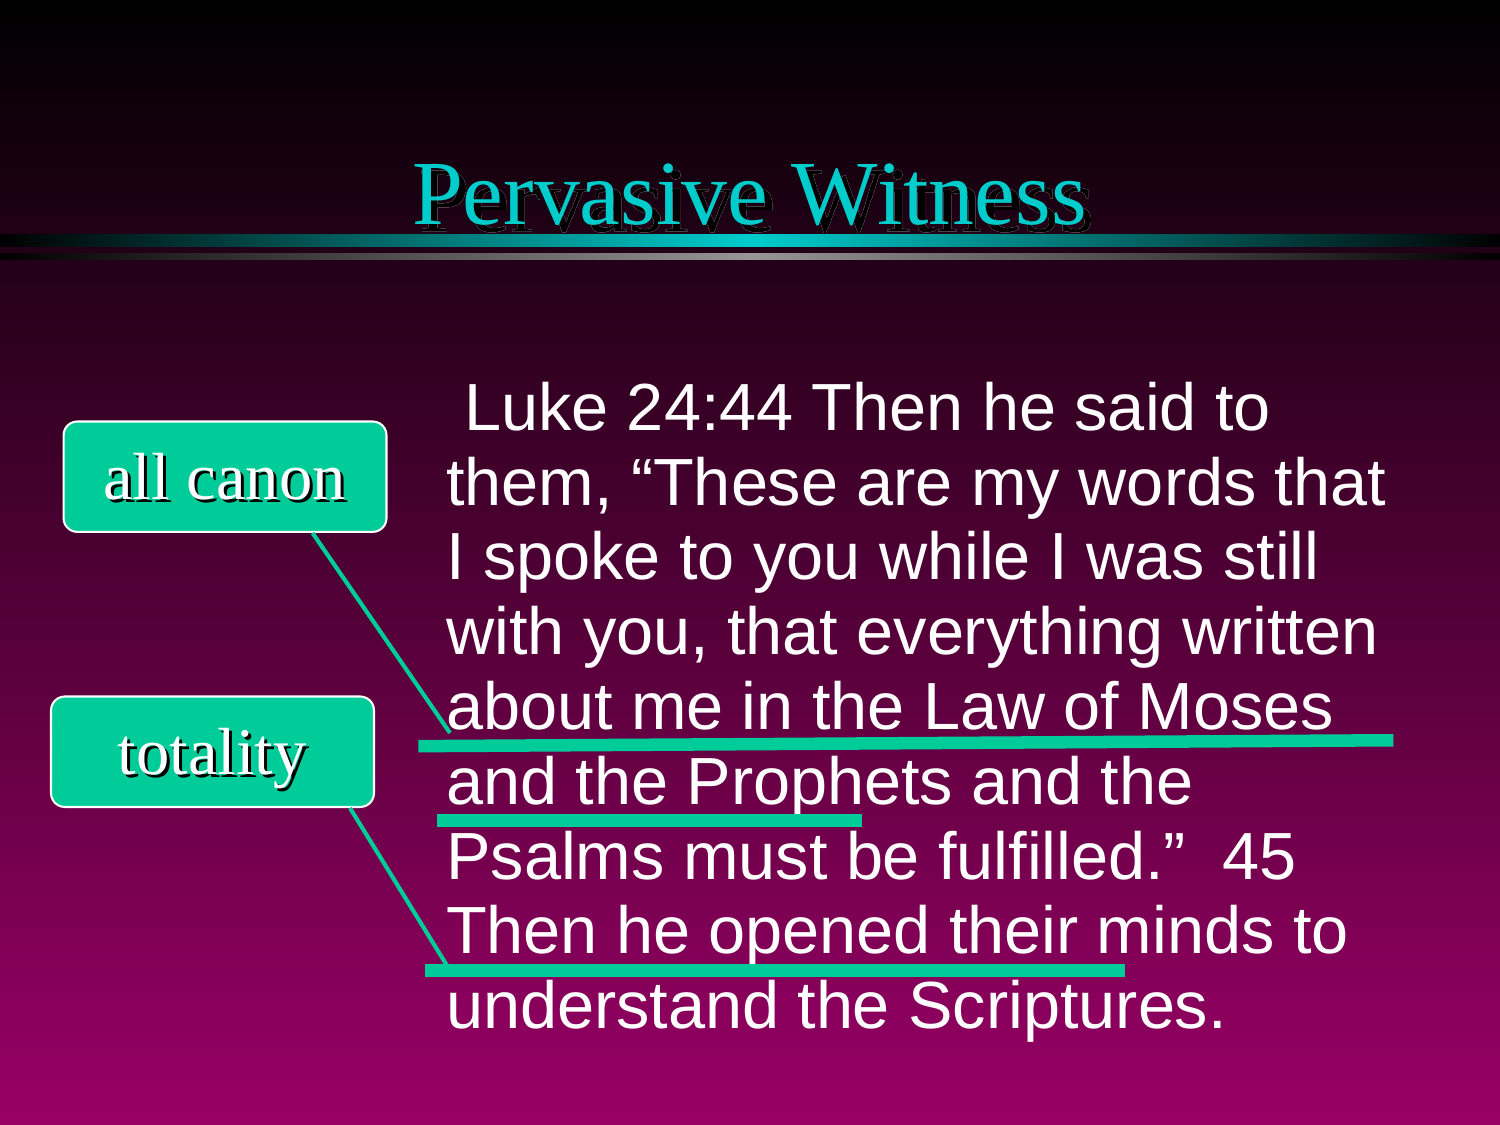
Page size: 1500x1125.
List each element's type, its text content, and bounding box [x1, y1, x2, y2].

title Pervasive Witness [150, 135, 1351, 253]
text_box totality [51, 696, 374, 807]
list Luke 24:44 Then he said to them, “These are my words that I spoke to you while I was still with you, that everything written about me in the Law of Moses and the Prophets and the Psalms must be fulfilled.” 45 Then he opened their minds to understand the Scriptures. [375, 362, 1413, 1051]
text_box all canon [63, 421, 387, 532]
